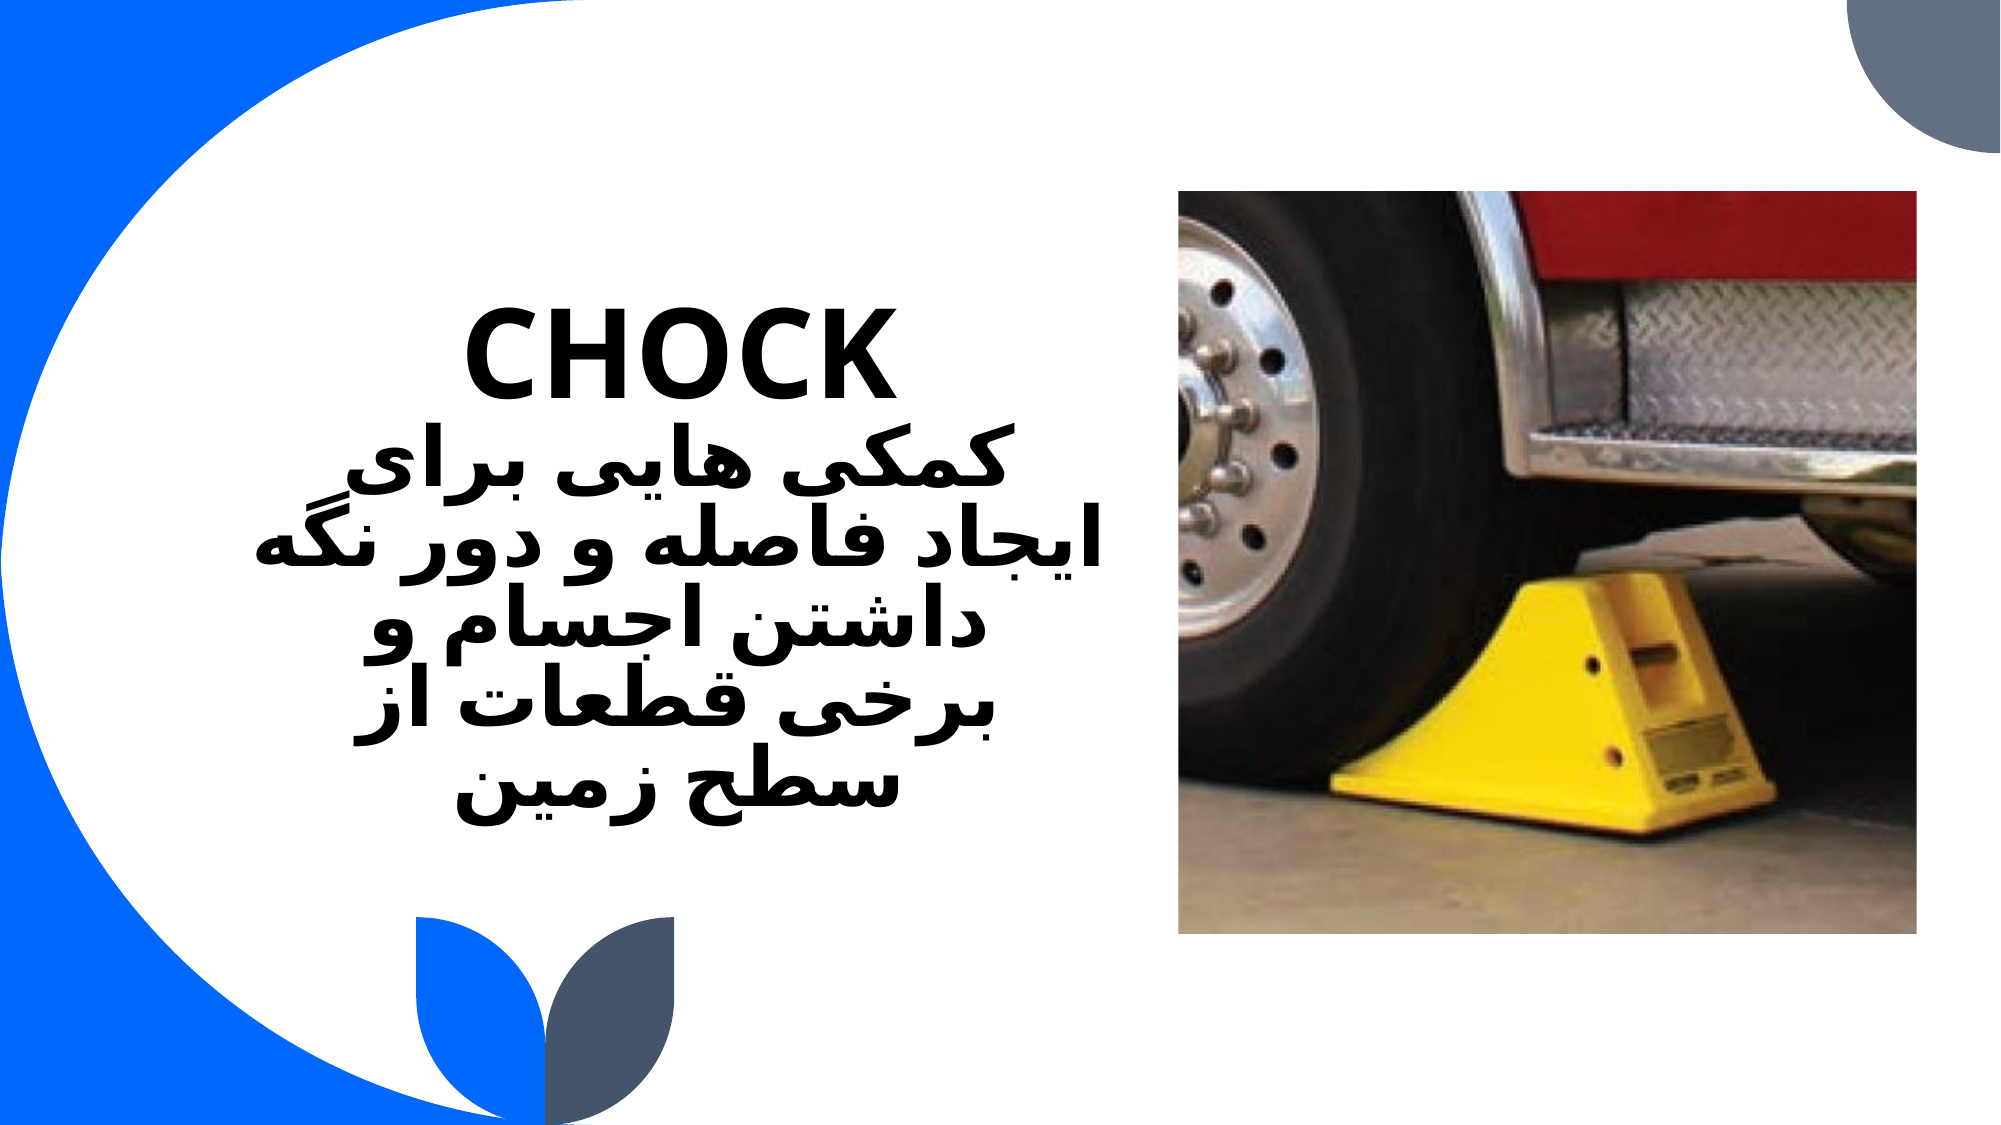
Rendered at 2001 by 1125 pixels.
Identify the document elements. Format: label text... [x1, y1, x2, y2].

picture [1178, 191, 1917, 934]
title CHOCK کمکی هایی برای ایجاد فاصله و دور نگه داشتن اجسام و برخی قطعات از سطح زمین [229, 224, 1130, 901]
